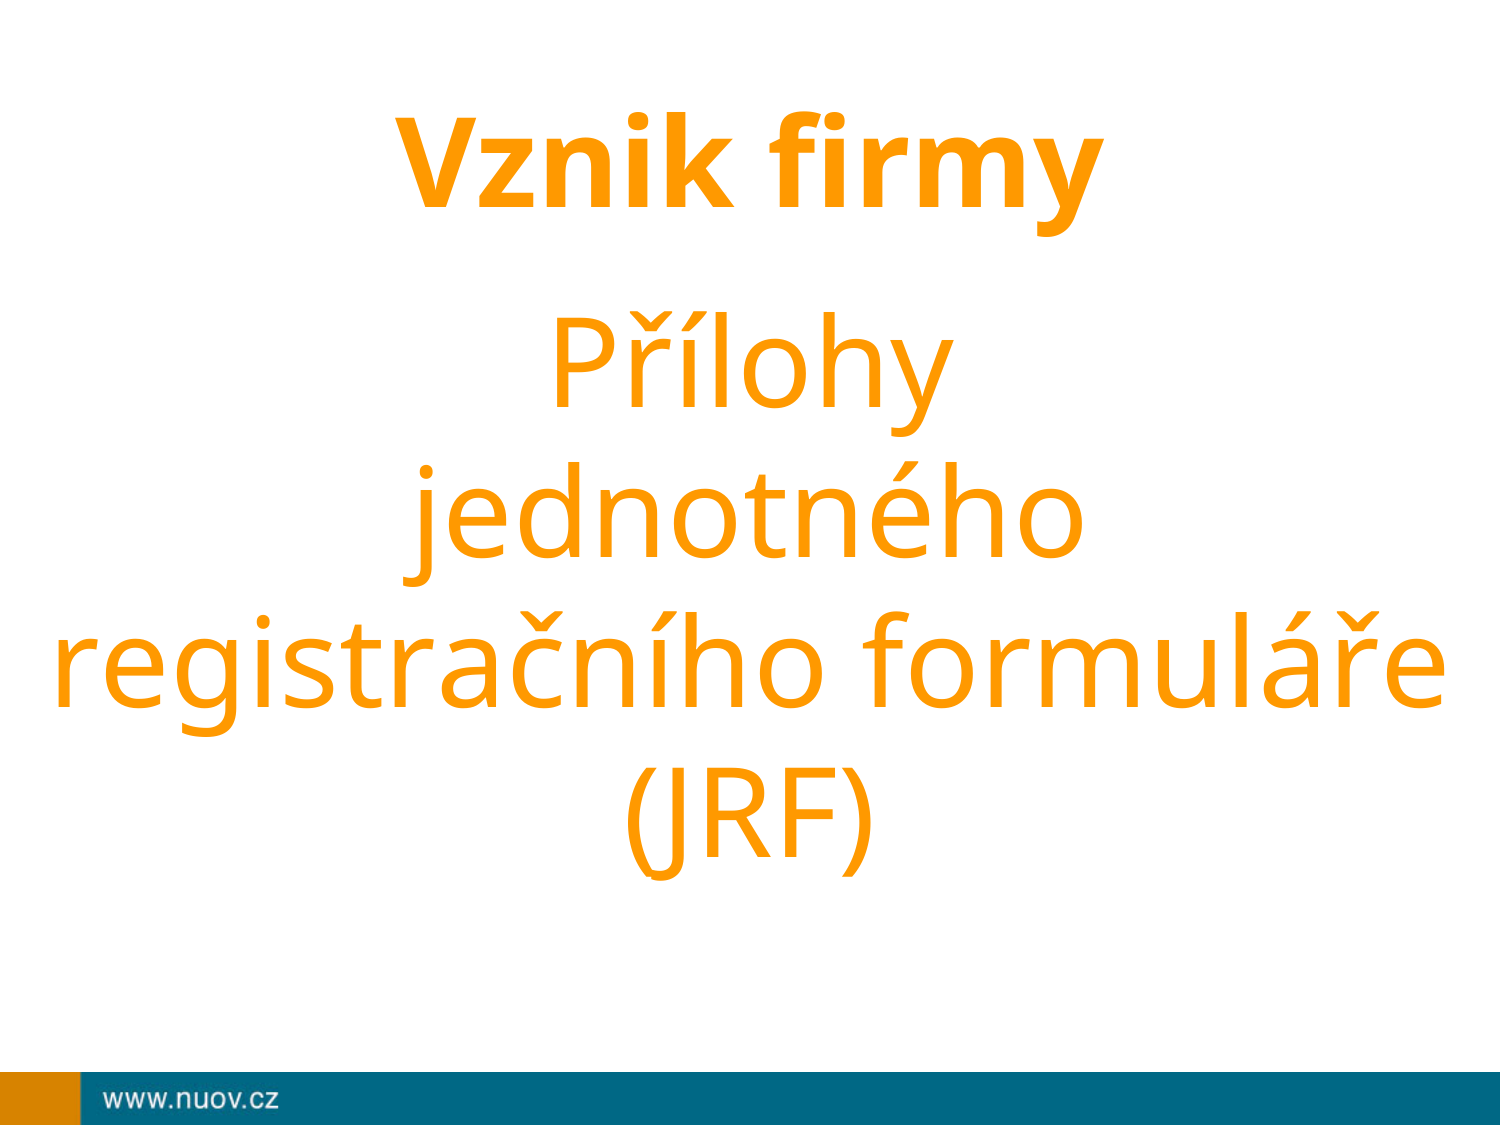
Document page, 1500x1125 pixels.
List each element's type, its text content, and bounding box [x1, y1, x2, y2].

text_box [0, 1072, 1500, 1125]
text_box Vznik firmy Přílohy jednotného registračního formuláře (JRF) [0, 75, 1500, 891]
